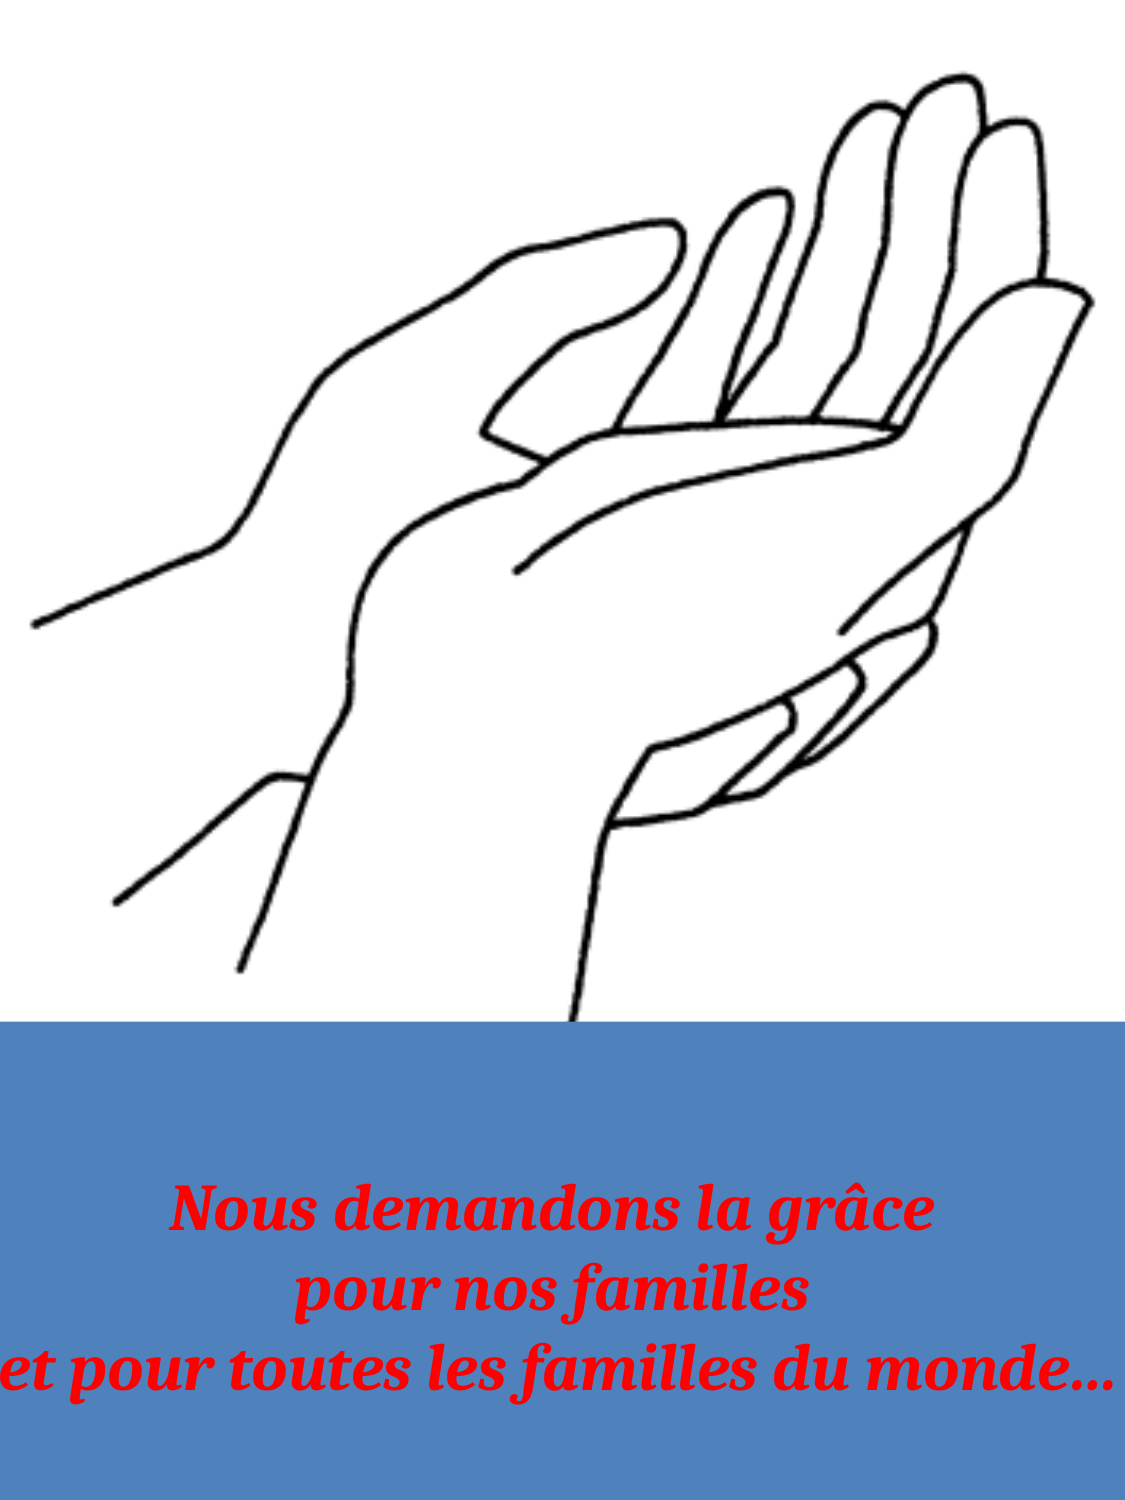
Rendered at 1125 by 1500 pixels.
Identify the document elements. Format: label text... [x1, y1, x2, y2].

text_box Nous demandons la grâce pour nos familles et pour toutes les familles du monde… [0, 1021, 1125, 1500]
picture [0, 0, 1125, 1021]
